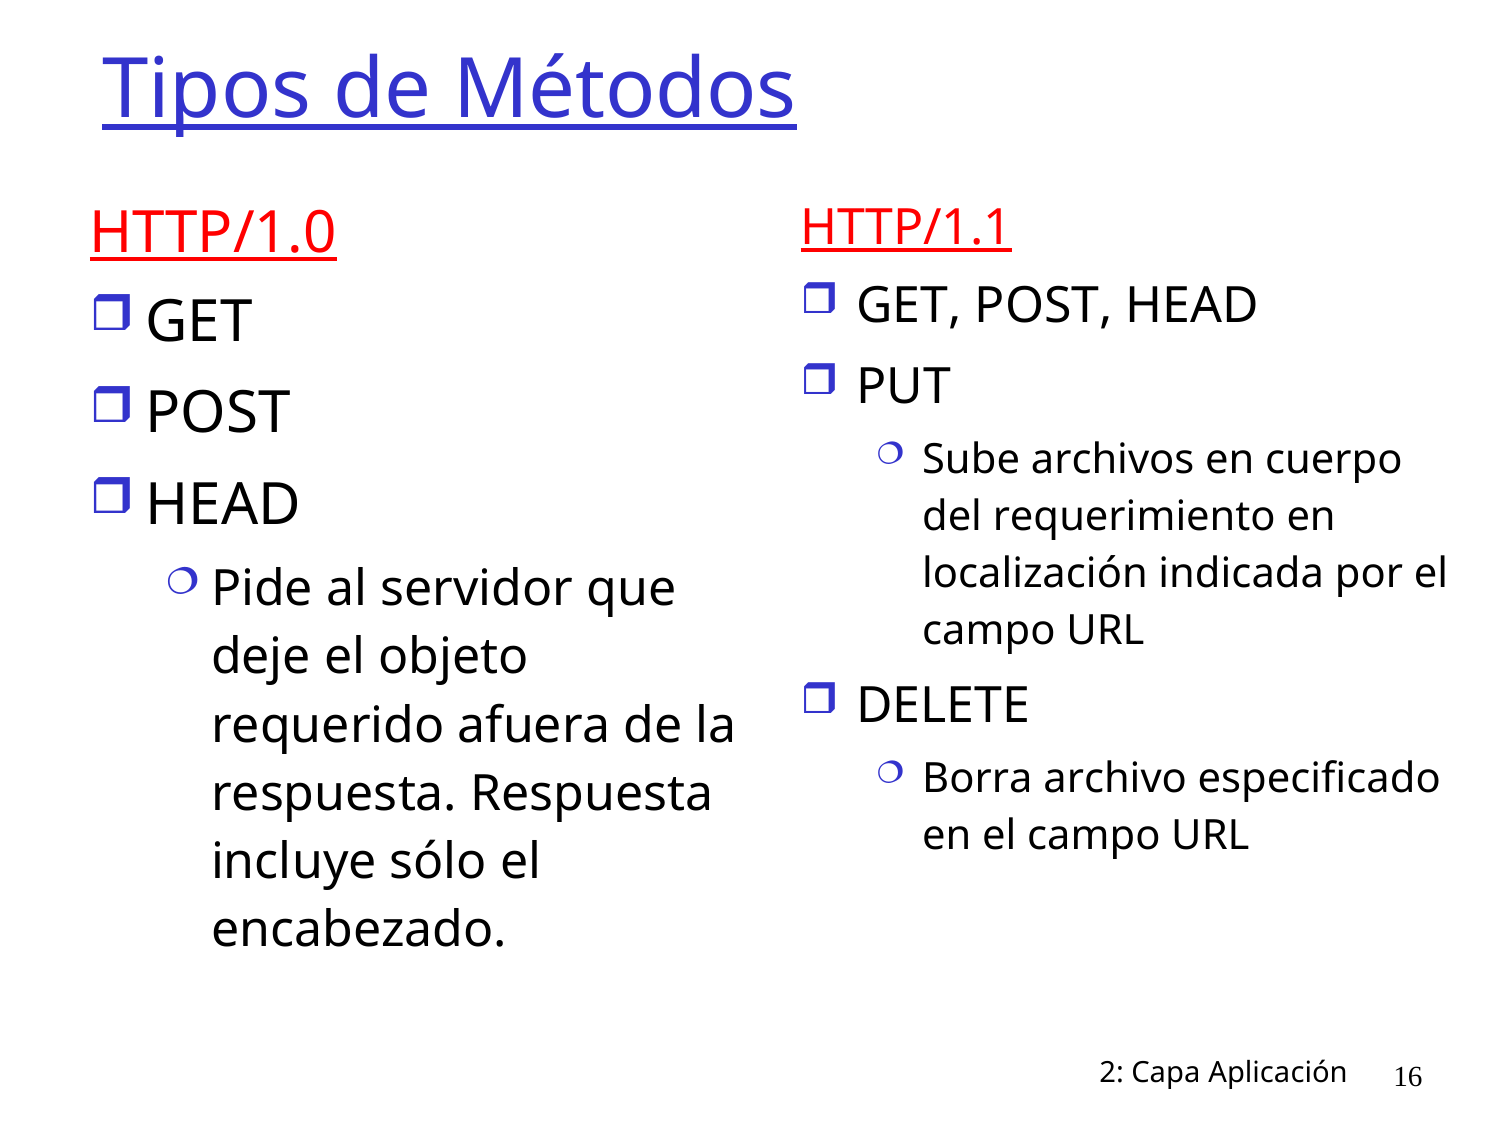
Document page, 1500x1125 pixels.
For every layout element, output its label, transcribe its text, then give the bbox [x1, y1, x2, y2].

list HTTP/1.1 GET, POST, HEAD PUT Sube archivos en cuerpo del requerimiento en localización indicada por el campo URL DELETE Borra archivo especificado en el campo URL [785, 187, 1464, 1066]
title Tipos de Métodos [87, 15, 1463, 158]
list HTTP/1.0 GET POST HEAD Pide al servidor que deje el objeto requerido afuera de la respuesta. Respuesta incluye sólo el encabezado. [75, 187, 753, 1066]
